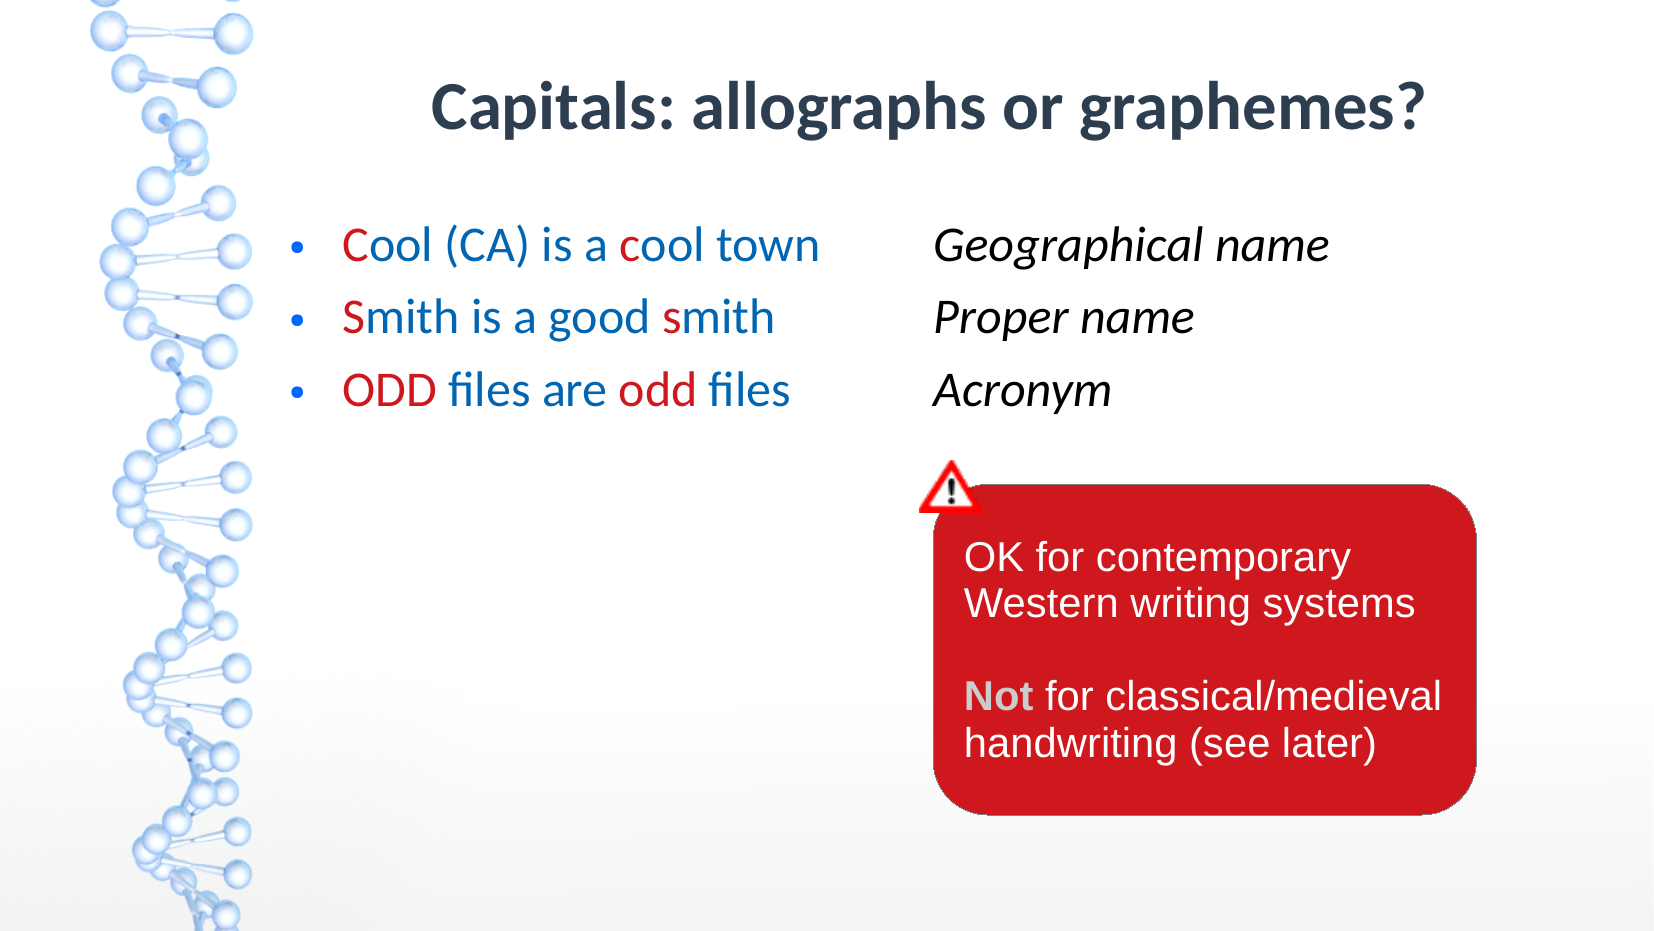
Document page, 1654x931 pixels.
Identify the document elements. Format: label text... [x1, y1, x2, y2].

text_box OK for contemporary Western writing systems Not for classical/medieval handwriting (see later) [933, 484, 1477, 816]
picture [0, 0, 1654, 931]
title Capitals: allographs or graphemes? [265, 35, 1595, 189]
list Cool (CA) is a cool town Geographical name Smith is a good smith Proper name ODD files are odd files Acronym [271, 224, 1601, 875]
